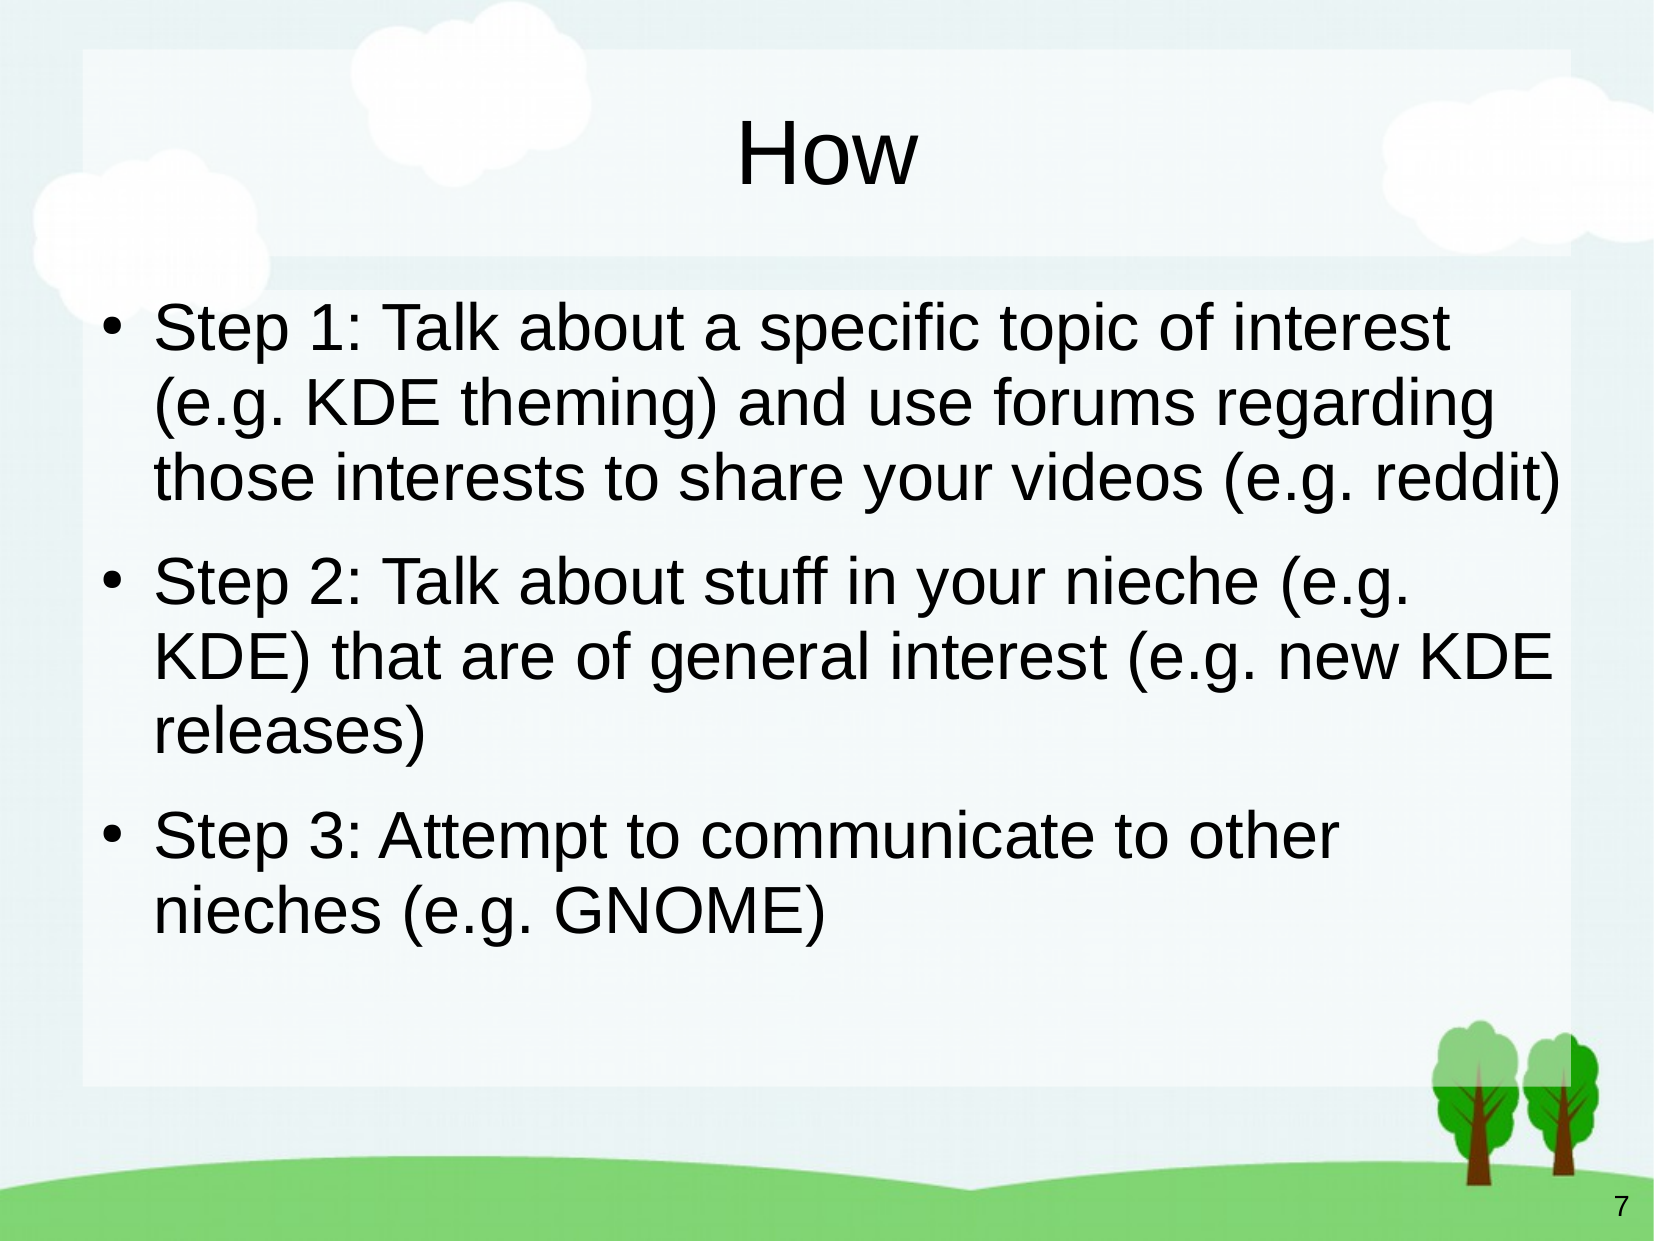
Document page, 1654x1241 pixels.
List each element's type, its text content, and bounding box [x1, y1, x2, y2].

title How [82, 49, 1571, 257]
picture [0, 0, 1654, 1241]
list Step 1: Talk about a specific topic of interest (e.g. KDE theming) and use forums regarding those interests to share your videos (e.g. reddit) Step 2: Talk about stuff in your nieche (e.g. KDE) that are of general interest (e.g. new KDE releases) Step 3: Attempt to communicate to other nieches (e.g. GNOME) [82, 290, 1571, 1087]
